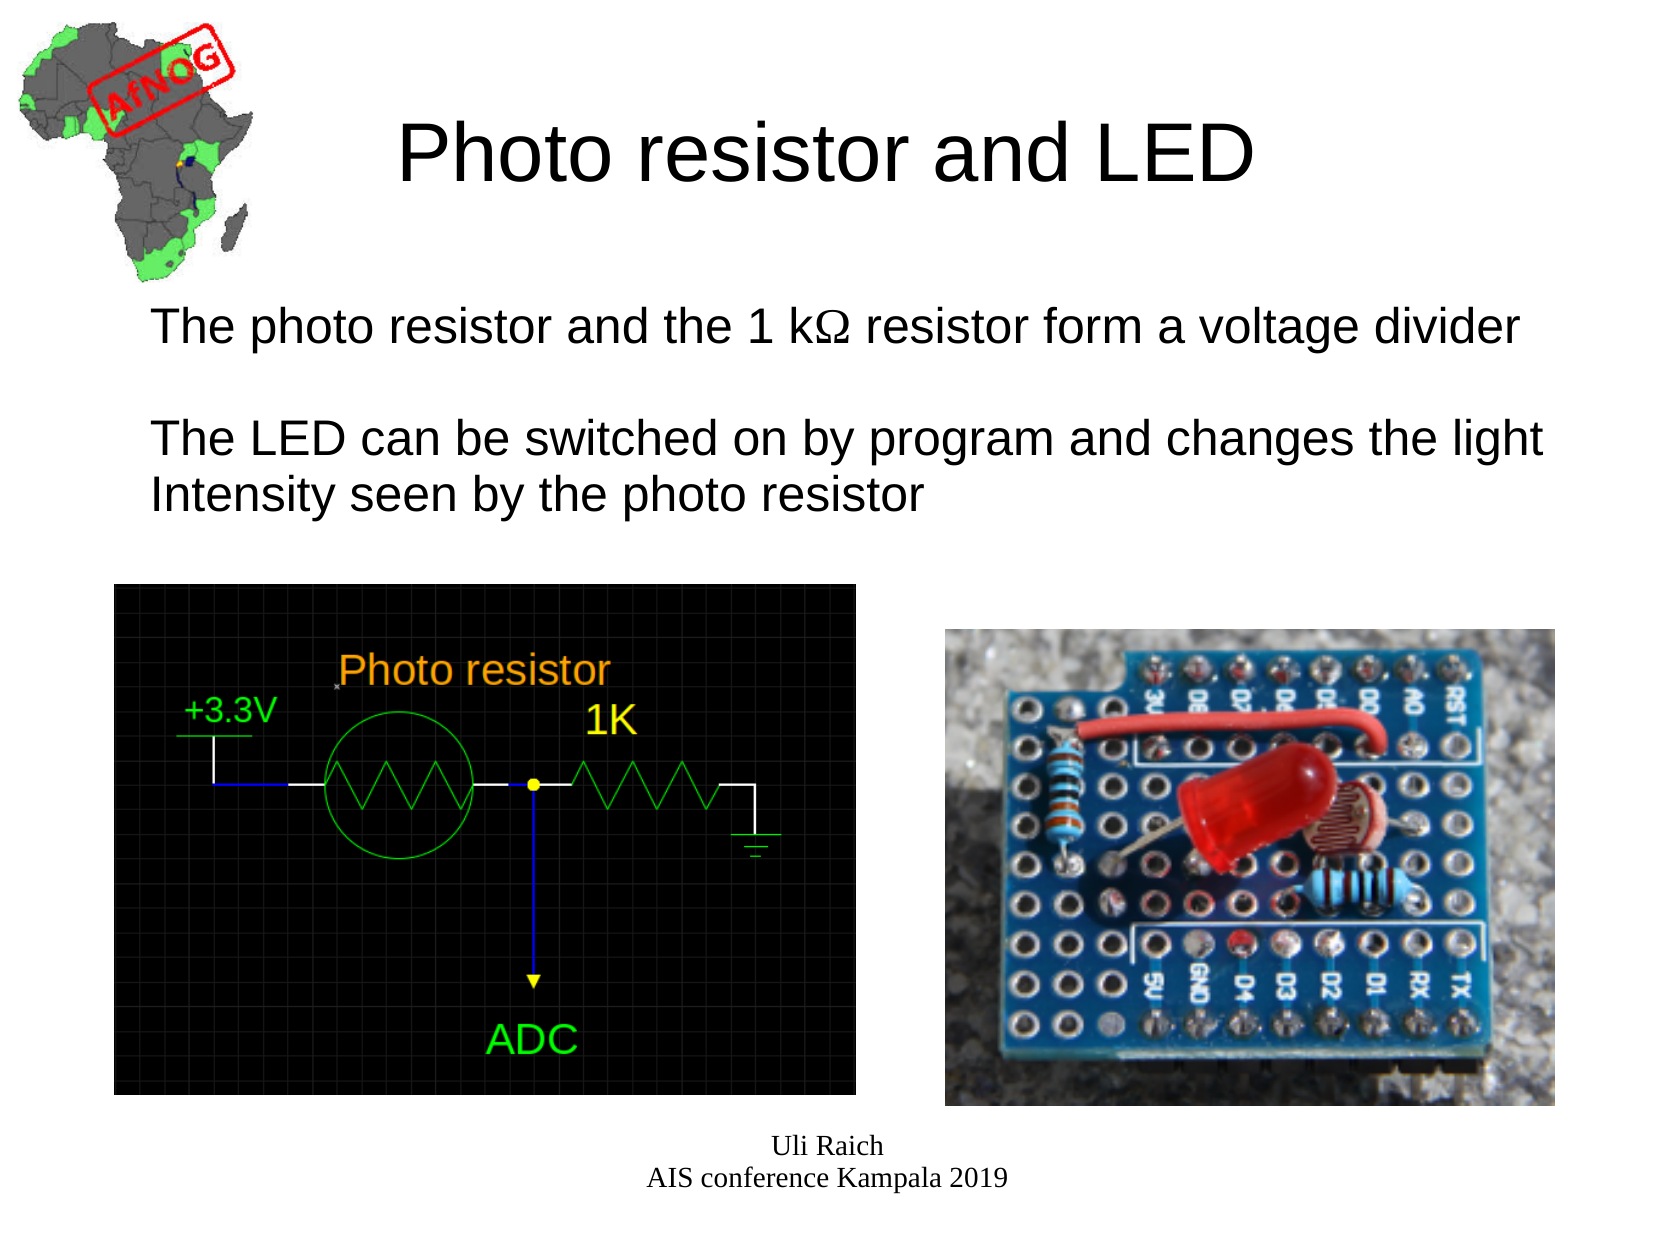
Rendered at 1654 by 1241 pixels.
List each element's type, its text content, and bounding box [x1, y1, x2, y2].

picture [114, 584, 856, 1096]
title Photo resistor and LED [82, 49, 1571, 257]
picture [945, 629, 1555, 1106]
picture [9, 0, 259, 291]
text_box The photo resistor and the 1 kΩ resistor form a voltage divider The LED can be switched on by program and changes the light Intensity seen by the photo resistor [135, 291, 1574, 586]
